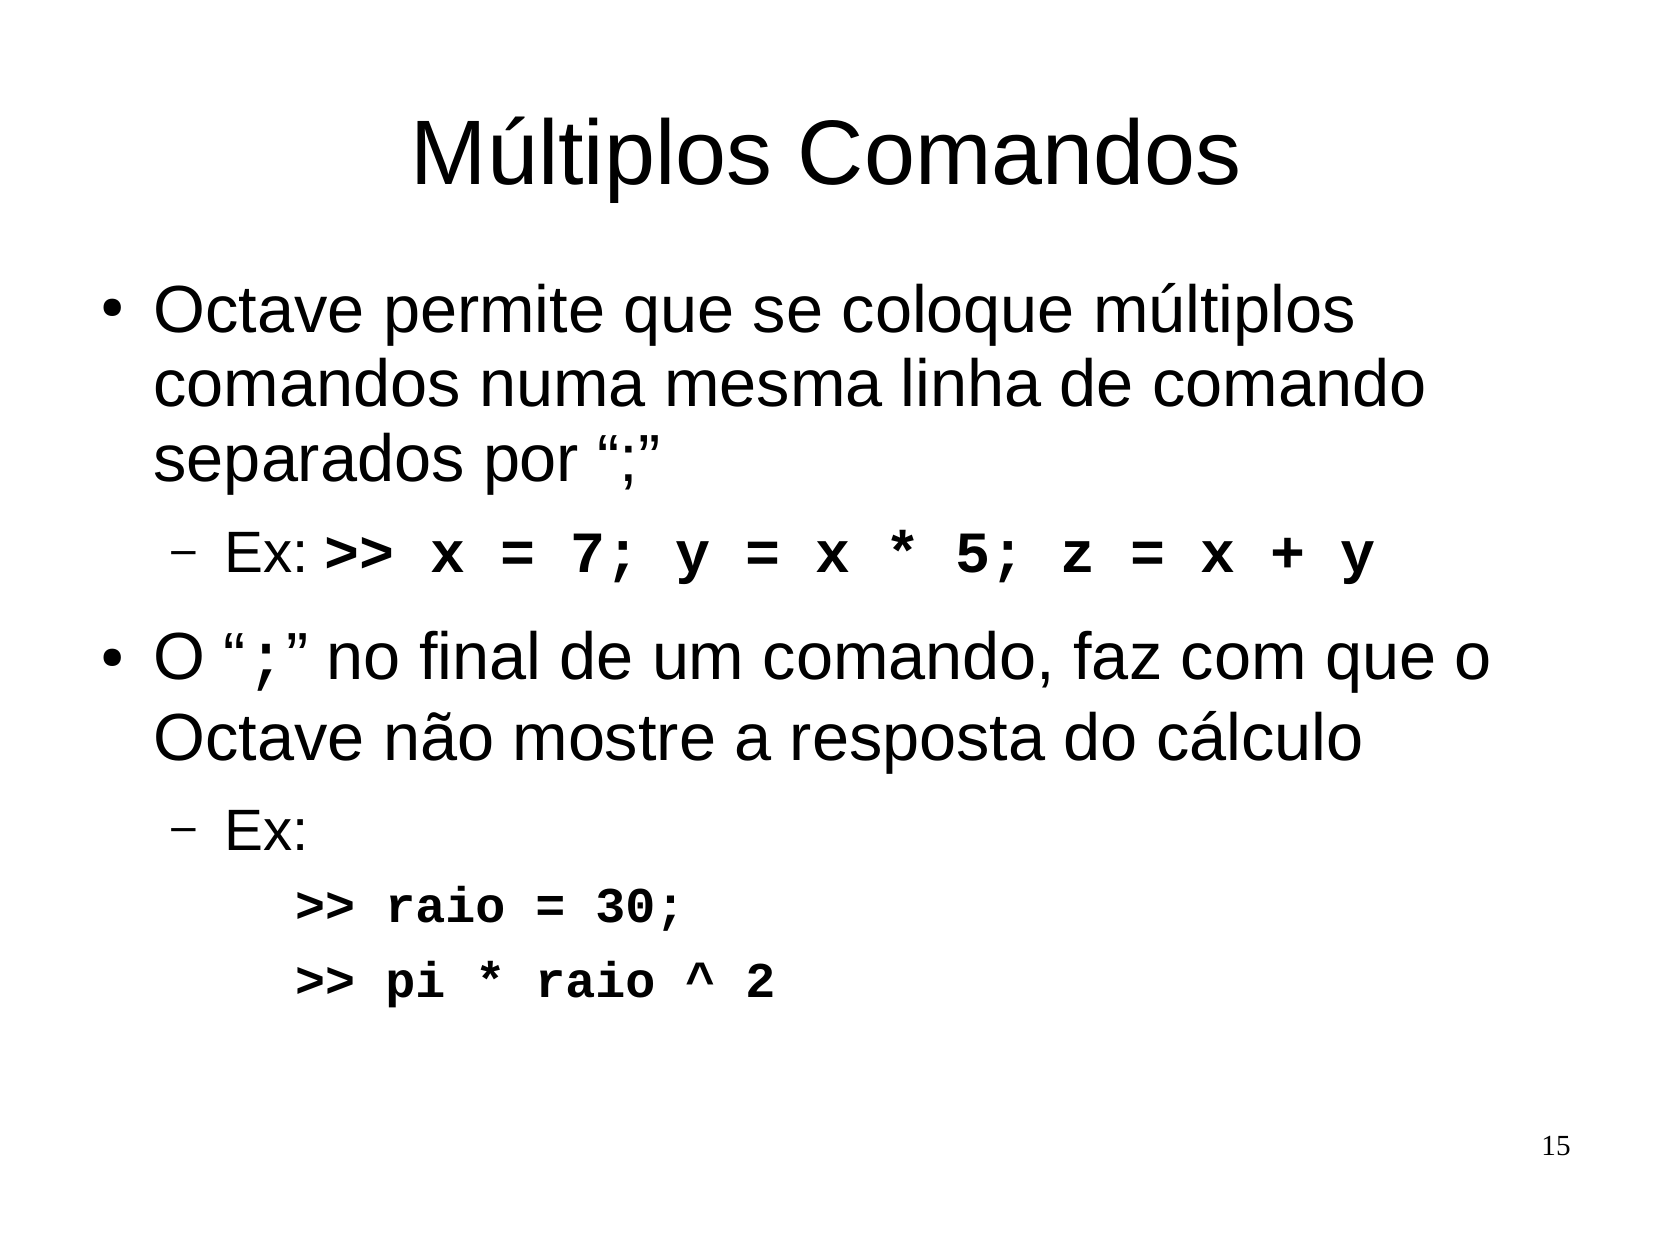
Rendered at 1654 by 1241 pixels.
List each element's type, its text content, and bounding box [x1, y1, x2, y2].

title Múltiplos Comandos [82, 49, 1571, 257]
list Octave permite que se coloque múltiplos comandos numa mesma linha de comando separados por “;” Ex: >> x = 7; y = x * 5; z = x + y O “;” no final de um comando, faz com que o Octave não mostre a resposta do cálculo Ex: >> raio = 30; >> pi * raio ^ 2 [82, 271, 1571, 1170]
